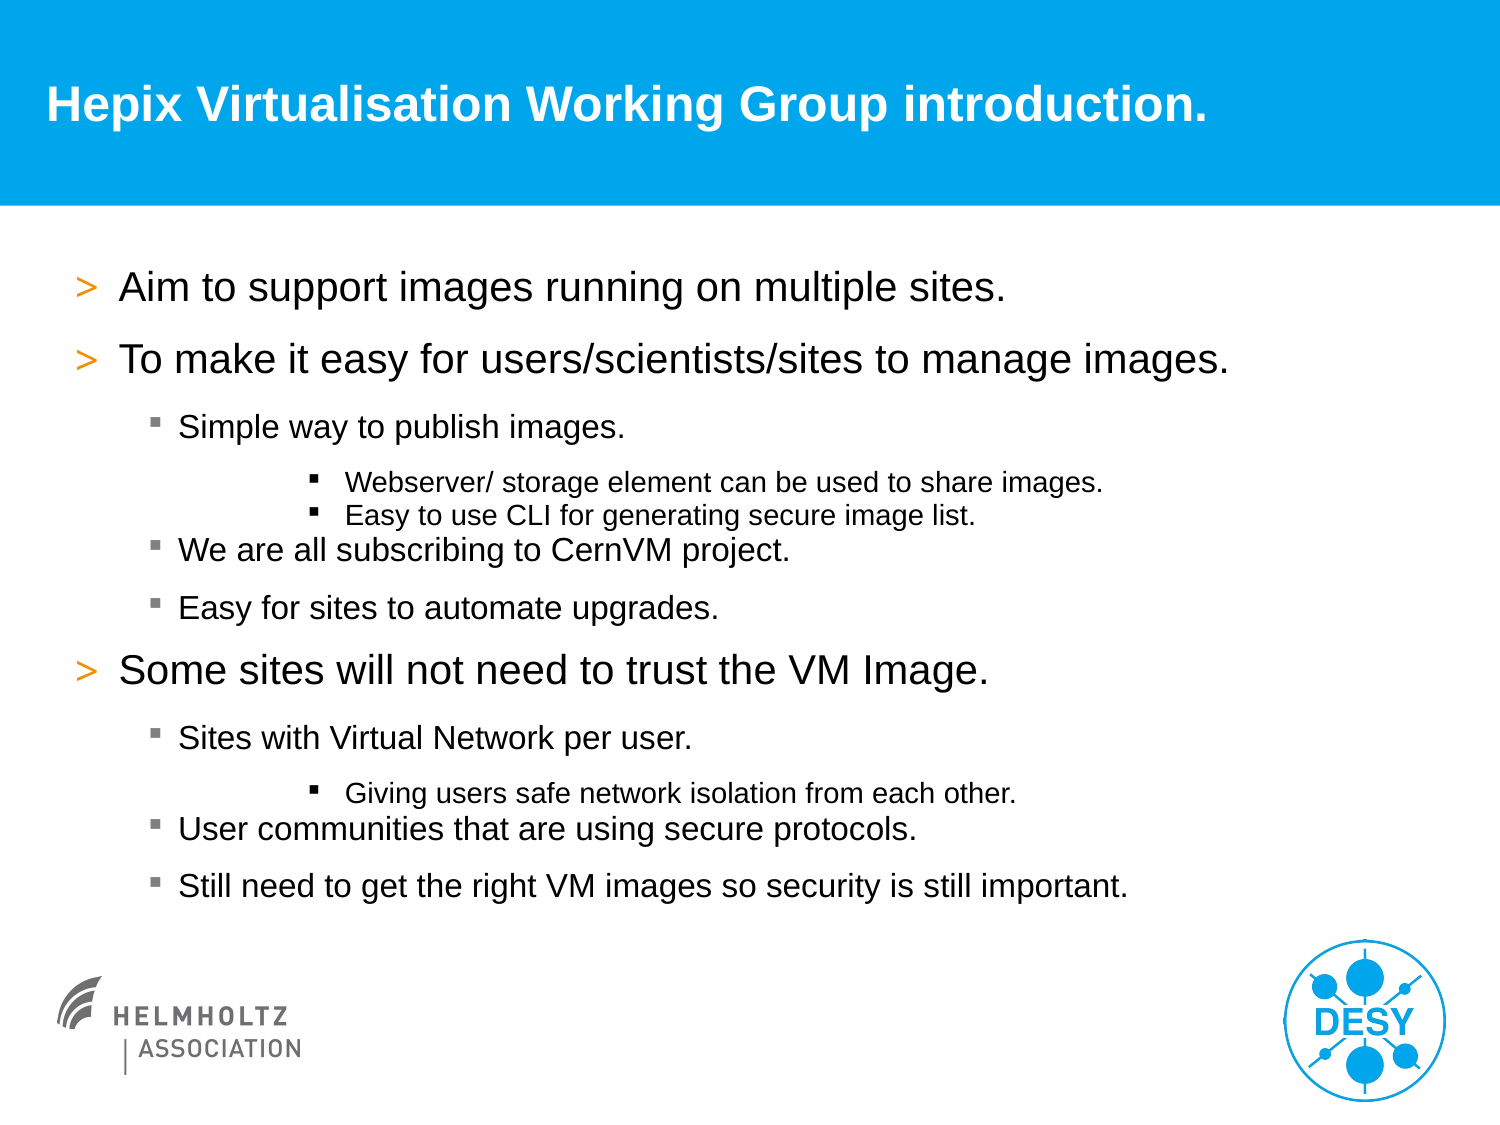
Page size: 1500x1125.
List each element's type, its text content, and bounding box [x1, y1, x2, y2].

picture [57, 976, 300, 1075]
picture [1379, 1035, 1446, 1102]
picture [1283, 991, 1289, 1015]
picture [1283, 1027, 1351, 1102]
picture [1425, 939, 1446, 1007]
title Hepix Virtualisation Working Group introduction. [46, 7, 1444, 201]
list Aim to support images running on multiple sites. To make it easy for users/scientists/sites to manage images. Simple way to publish images. Webserver/ storage element can be used to share images. Easy to use CLI for generating secure image list. We are all subscribing to CernVM project. Easy for sites to automate upgrades. Some sites will not need to trust the VM Image. Sites with Virtual Network per user. Giving users safe network isolation from each other. User communities that are using secure protocols. Still need to get the right VM images so security is still important. [75, 263, 1425, 991]
picture [1287, 973, 1443, 1099]
